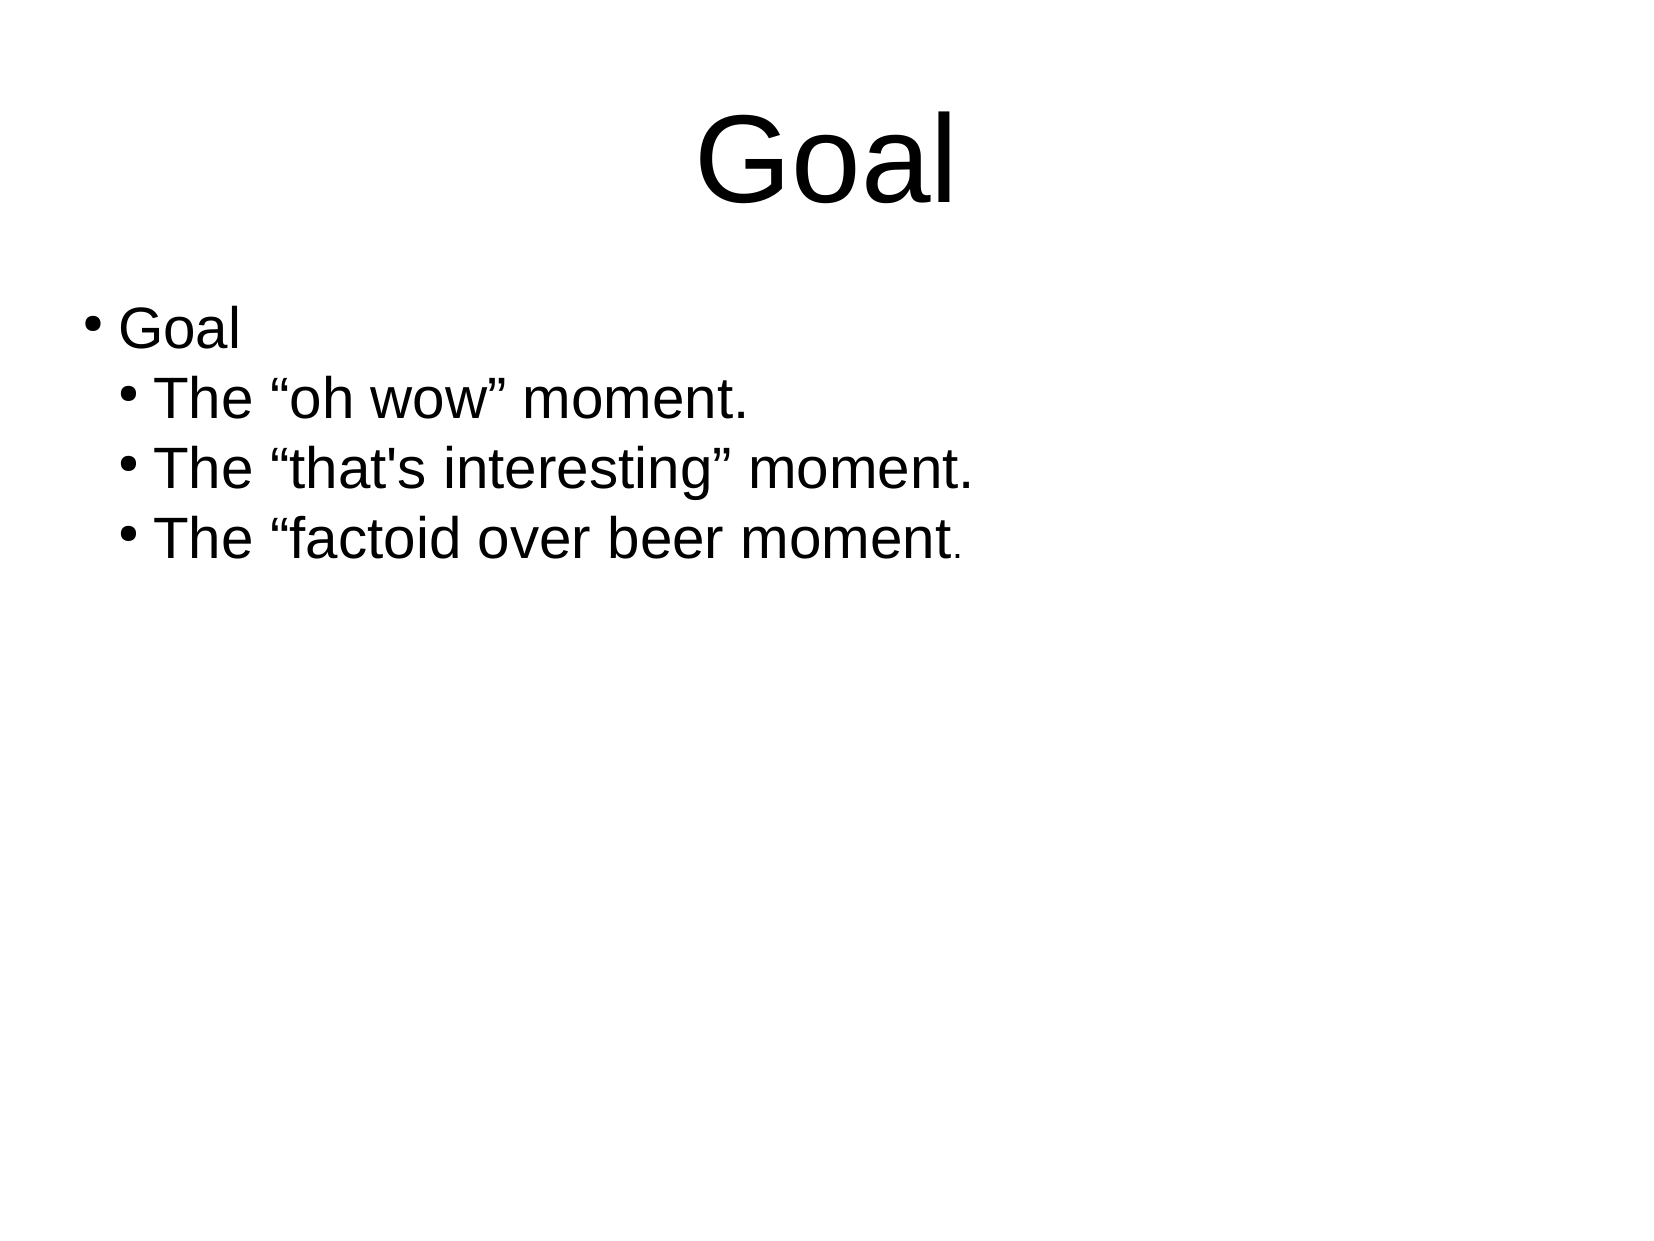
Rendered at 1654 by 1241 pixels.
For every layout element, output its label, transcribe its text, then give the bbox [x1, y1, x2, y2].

text_box Goal The “oh wow” moment. The “that's interesting” moment. The “factoid over beer moment. [82, 290, 1538, 1010]
text_box Goal [82, 49, 1571, 257]
